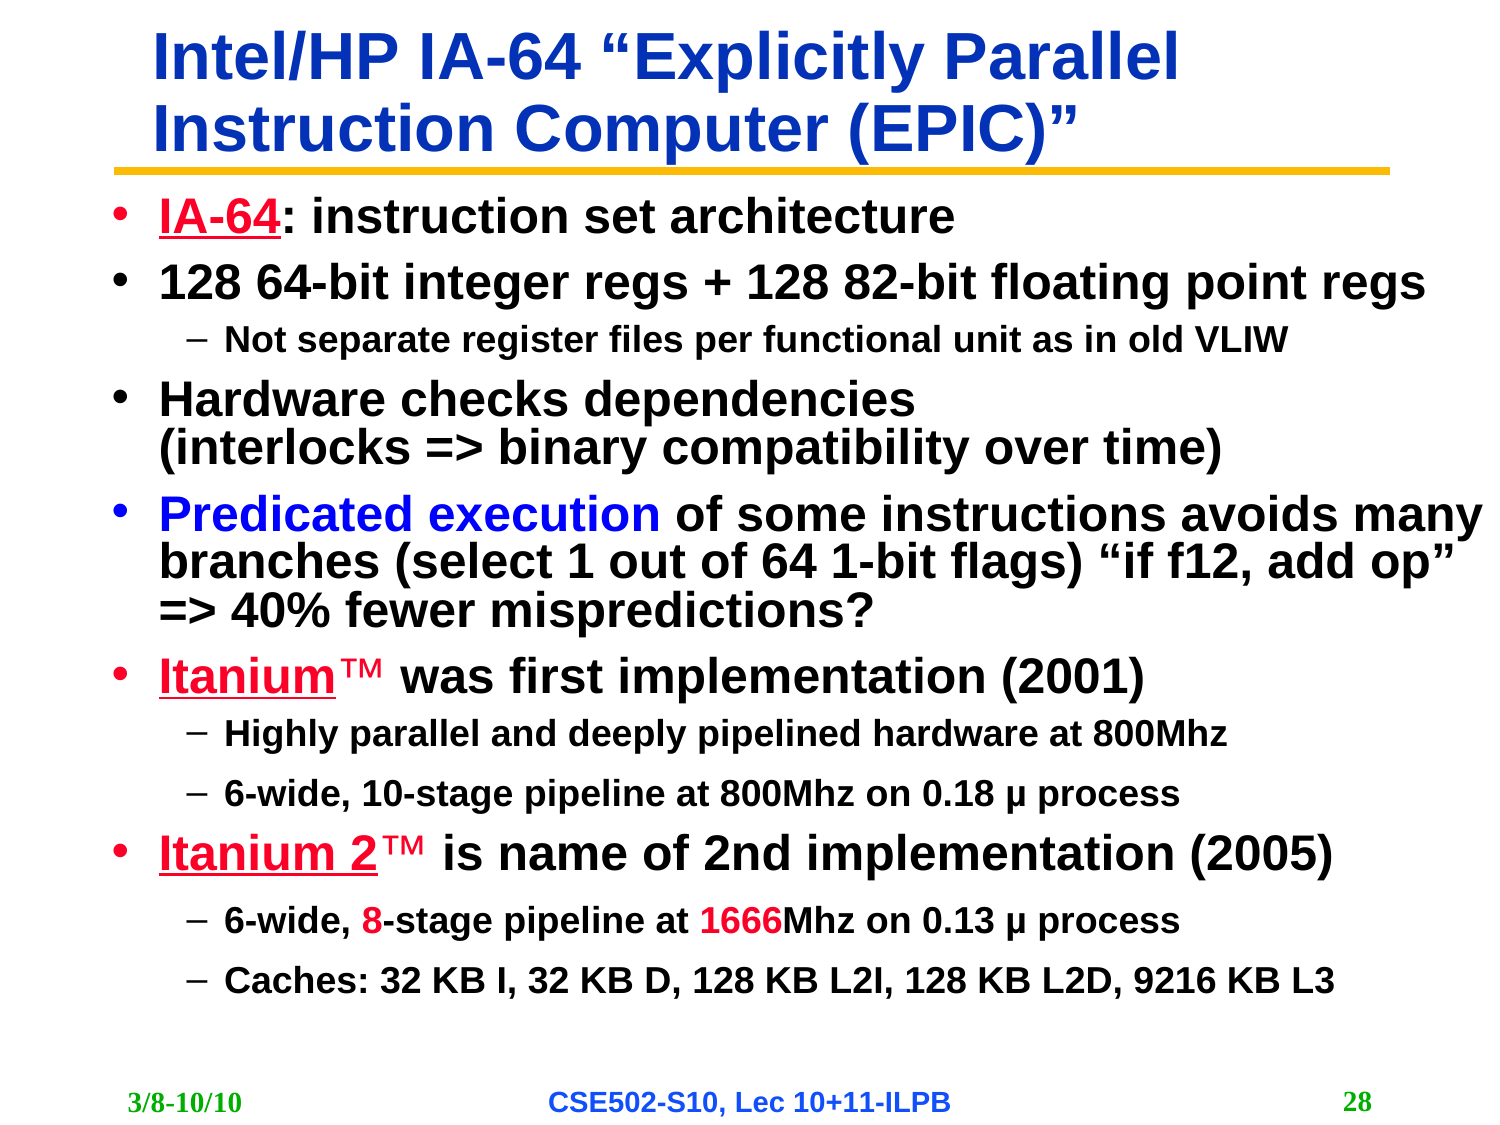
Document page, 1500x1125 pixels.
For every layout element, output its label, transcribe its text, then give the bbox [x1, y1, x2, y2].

text_box CSE502-S10, Lec 10+11-ILPB [512, 1088, 988, 1113]
list IA-64: instruction set architecture 128 64-bit integer regs + 128 82-bit floating point regs Not separate register files per functional unit as in old VLIW Hardware checks dependencies (interlocks => binary compatibility over time) Predicated execution of some instructions avoids many branches (select 1 out of 64 1-bit flags) “if f12, add op” => 40% fewer mispredictions? Itanium™ was first implementation (2001) Highly parallel and deeply pipelined hardware at 800Mhz 6-wide, 10-stage pipeline at 800Mhz on 0.18 µ process Itanium 2™ is name of 2nd implementation (2005) 6-wide, 8-stage pipeline at 1666Mhz on 0.13 µ process Caches: 32 KB I, 32 KB D, 128 KB L2I, 128 KB L2D, 9216 KB L3 [96, 187, 1500, 1083]
title Intel/HP IA-64 “Explicitly Parallel Instruction Computer (EPIC)” [137, 0, 1313, 187]
text_box <number> [1074, 1087, 1388, 1113]
text_box 3/8-10/10 [112, 1088, 426, 1113]
